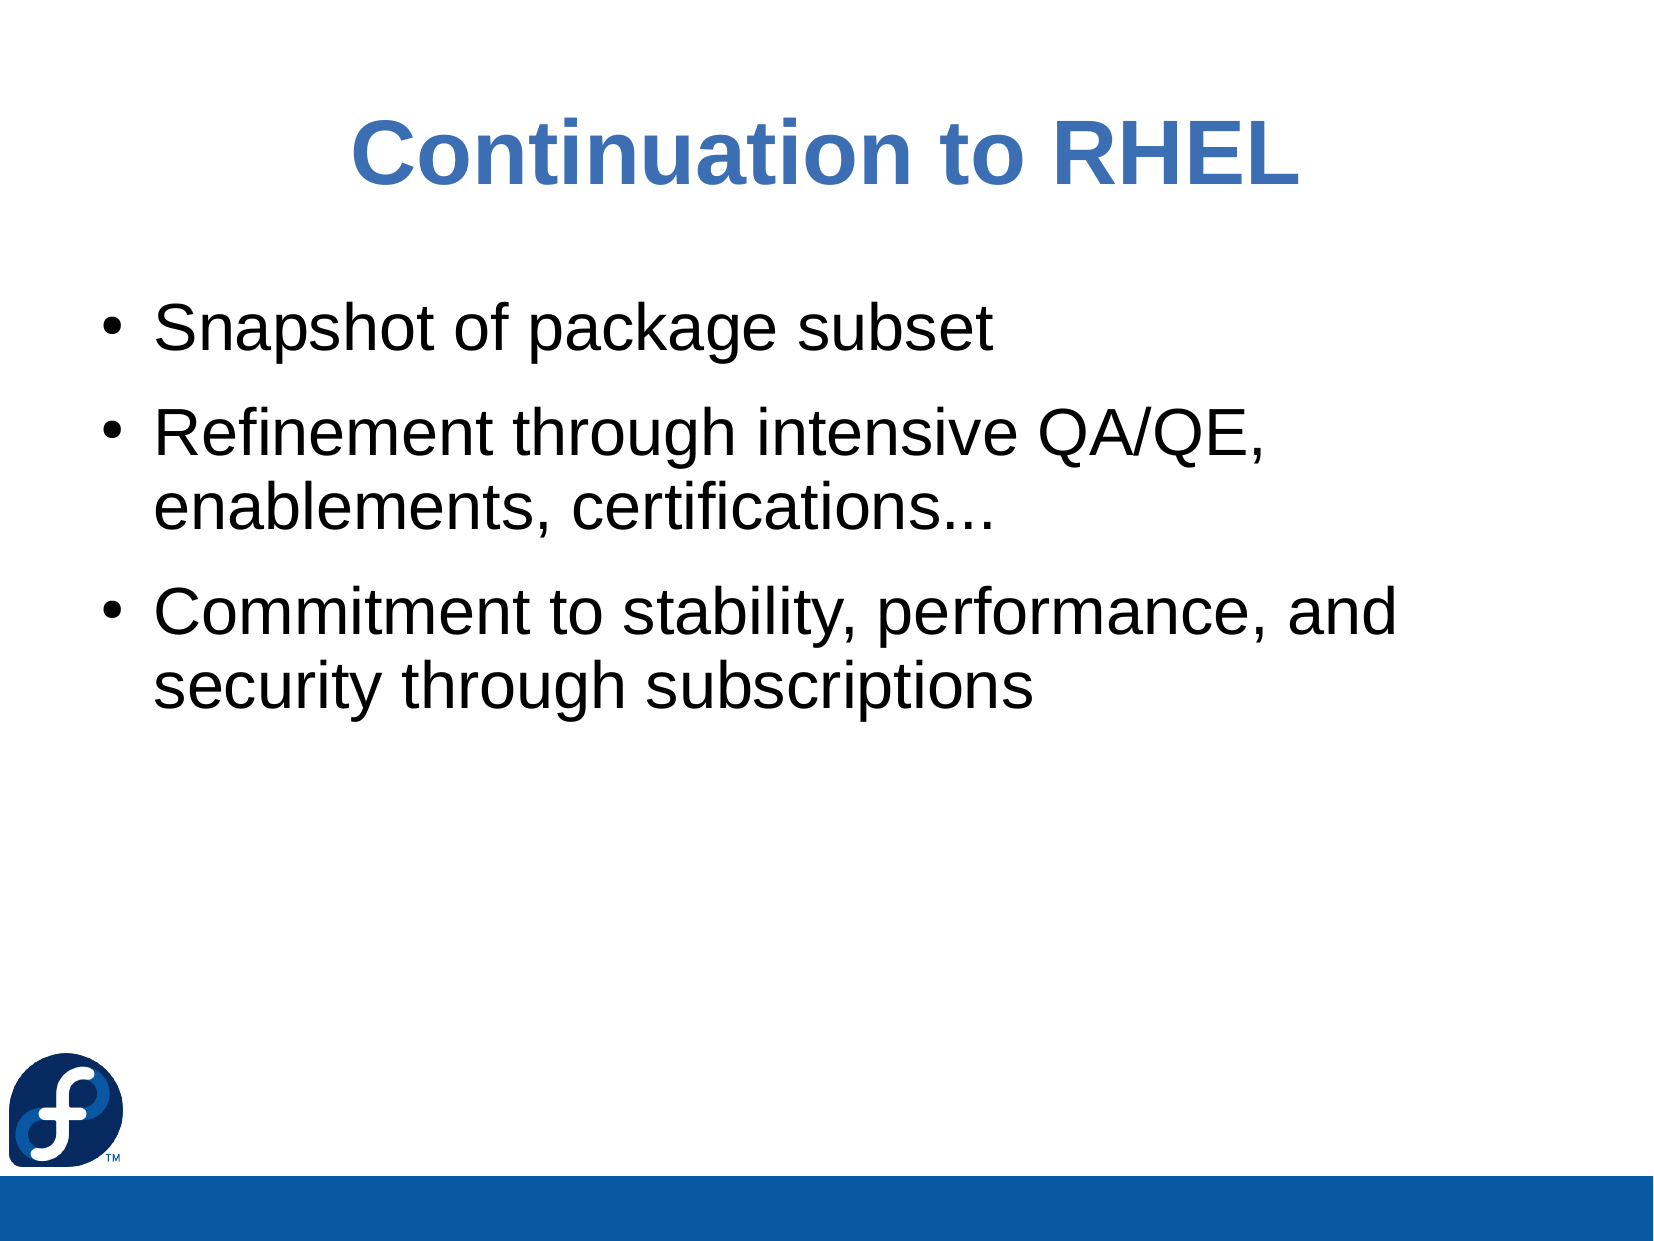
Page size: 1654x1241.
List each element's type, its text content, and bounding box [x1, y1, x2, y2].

picture [0, 1176, 1654, 1241]
list Snapshot of package subset Refinement through intensive QA/QE, enablements, certifications... Commitment to stability, performance, and security through subscriptions [82, 290, 1571, 1109]
picture [9, 1053, 123, 1167]
title Continuation to RHEL [82, 49, 1571, 257]
